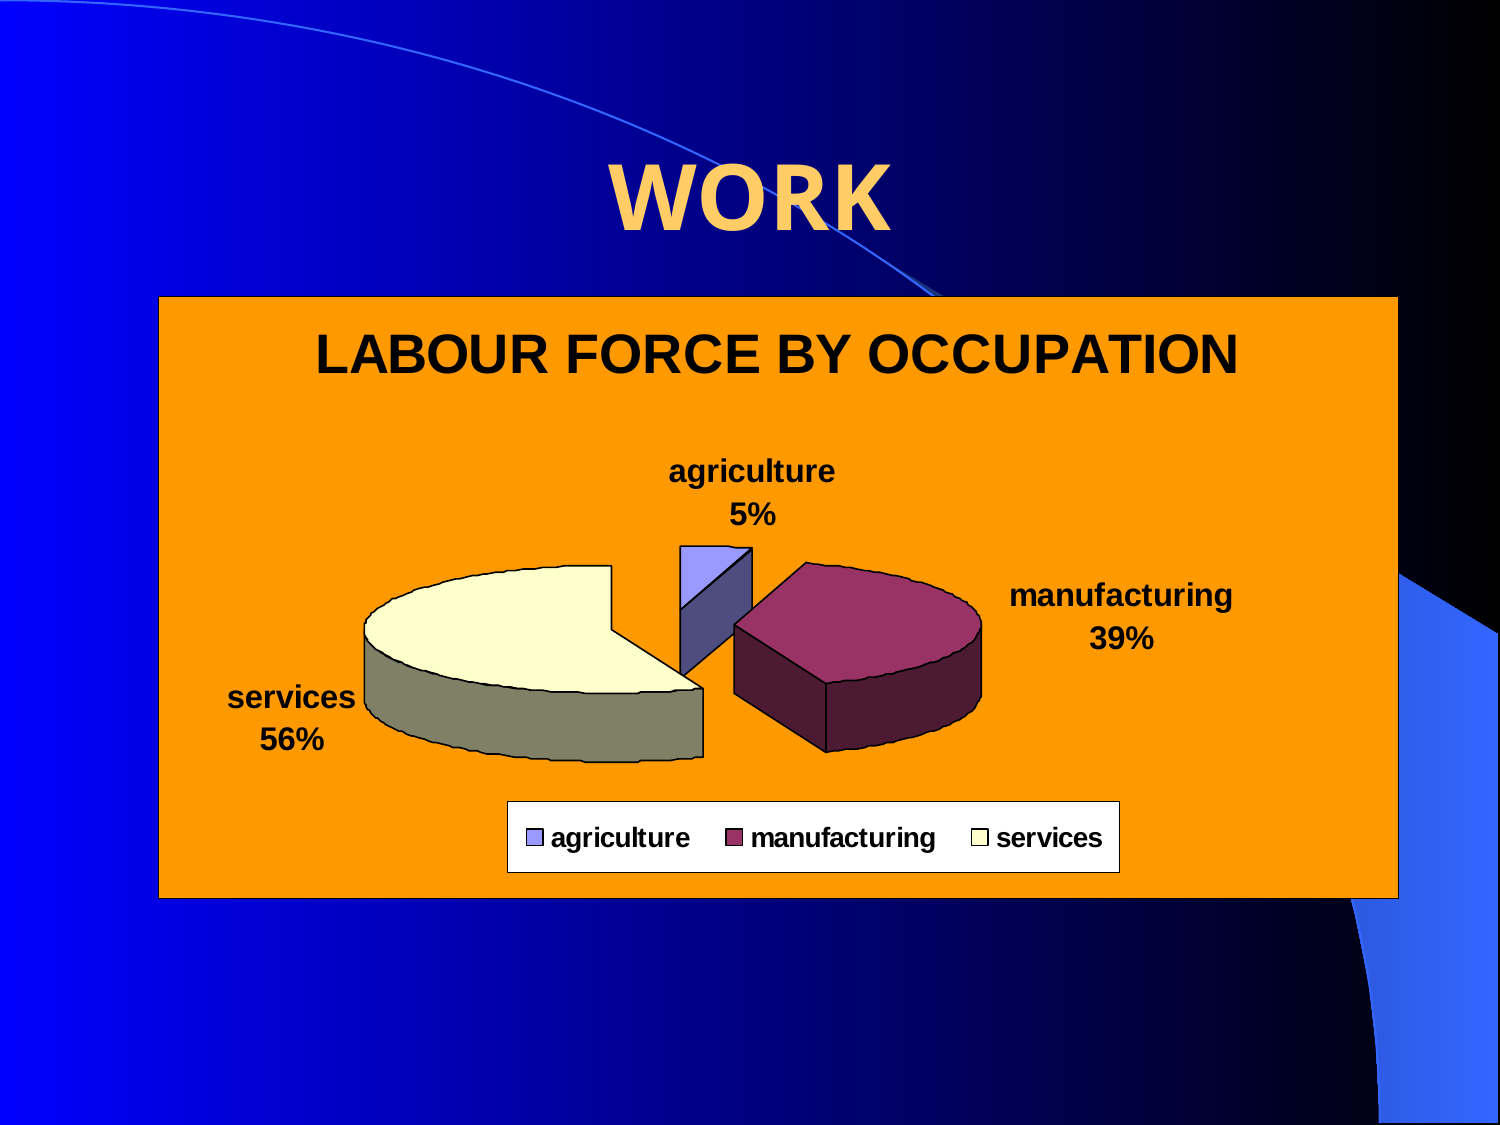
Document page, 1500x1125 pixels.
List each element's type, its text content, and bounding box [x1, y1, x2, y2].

chart [150, 287, 1410, 908]
title WORK [112, 99, 1388, 288]
picture [150, 287, 1409, 907]
